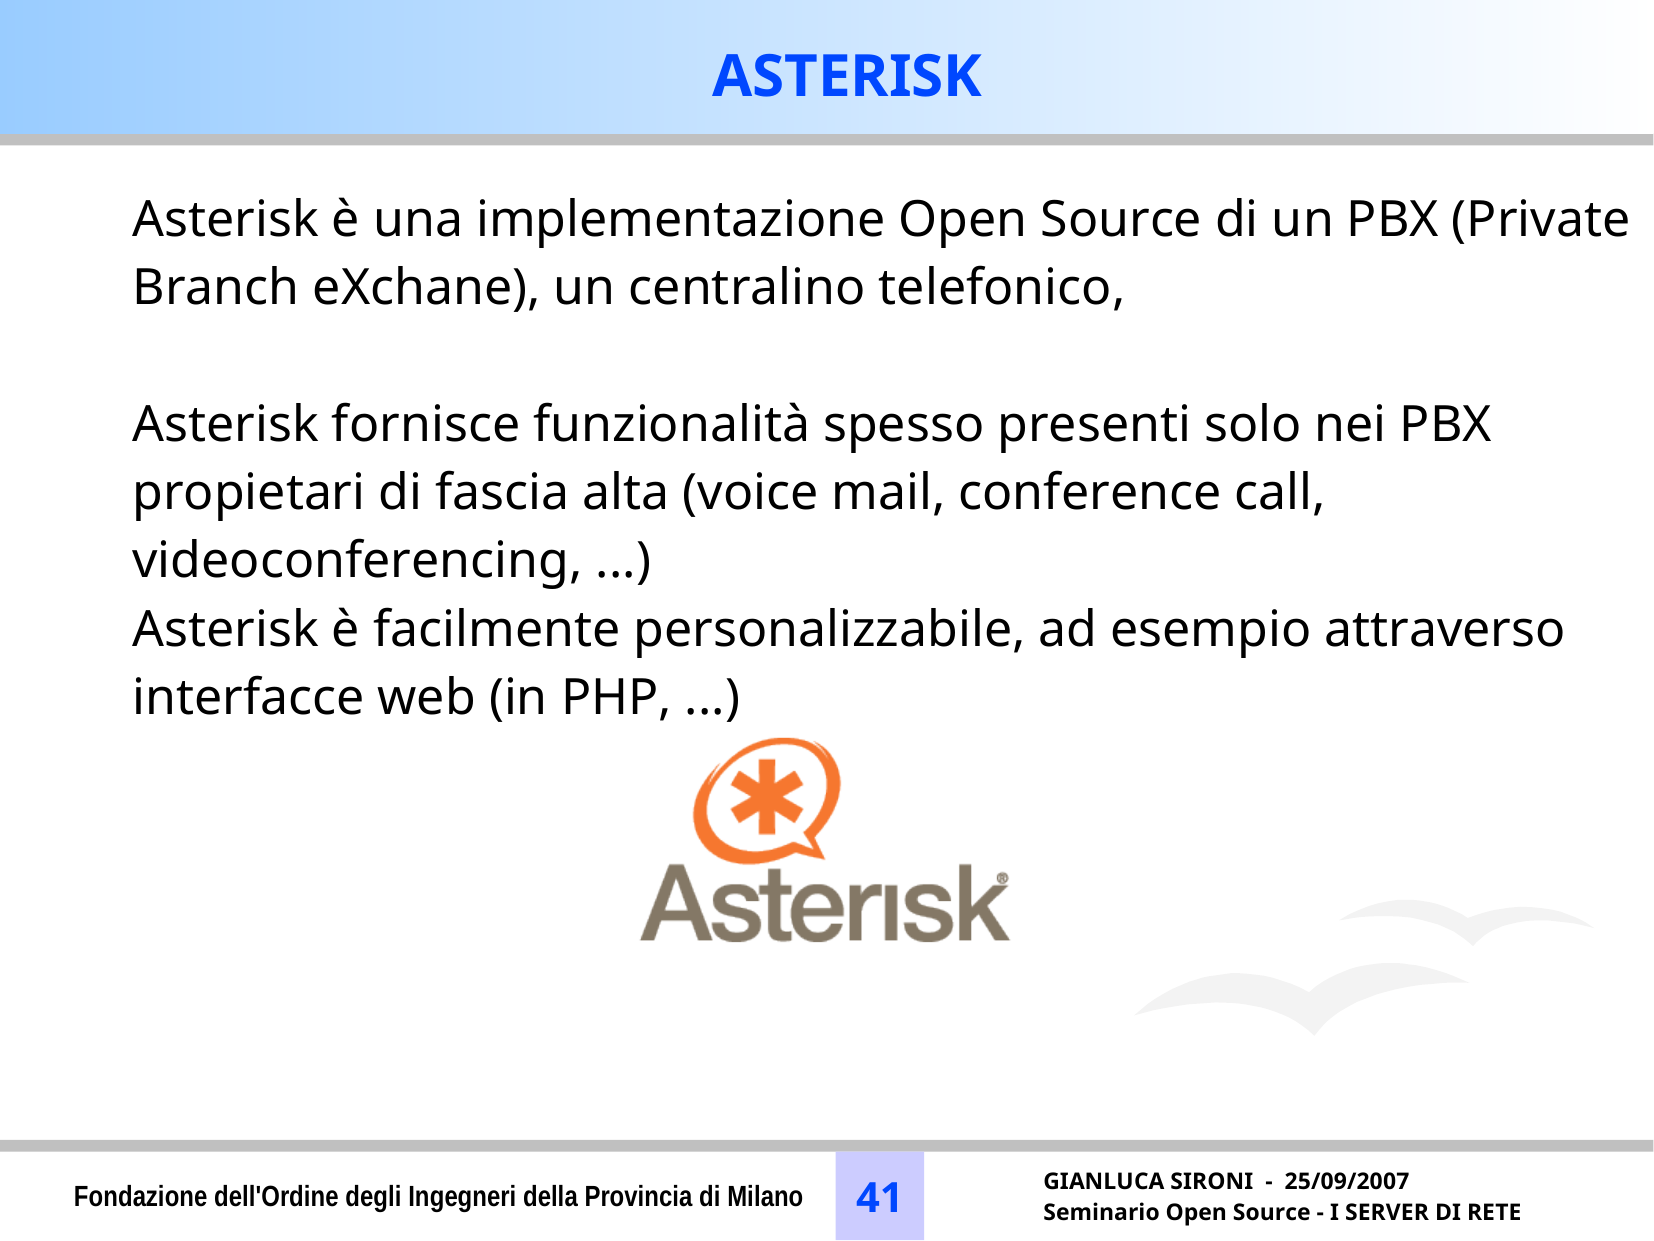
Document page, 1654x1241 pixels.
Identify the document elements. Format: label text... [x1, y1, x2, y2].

list Asterisk è una implementazione Open Source di un PBX (Private Branch eXchane), un centralino telefonico, Asterisk fornisce funzionalità spesso presenti solo nei PBX propietari di fascia alta (voice mail, conference call, videoconferencing, ...) Asterisk è facilmente personalizzabile, ad esempio attraverso interfacce web (in PHP, ...) [111, 182, 1634, 1121]
title ASTERISK [85, 0, 1654, 148]
picture [630, 730, 1022, 952]
